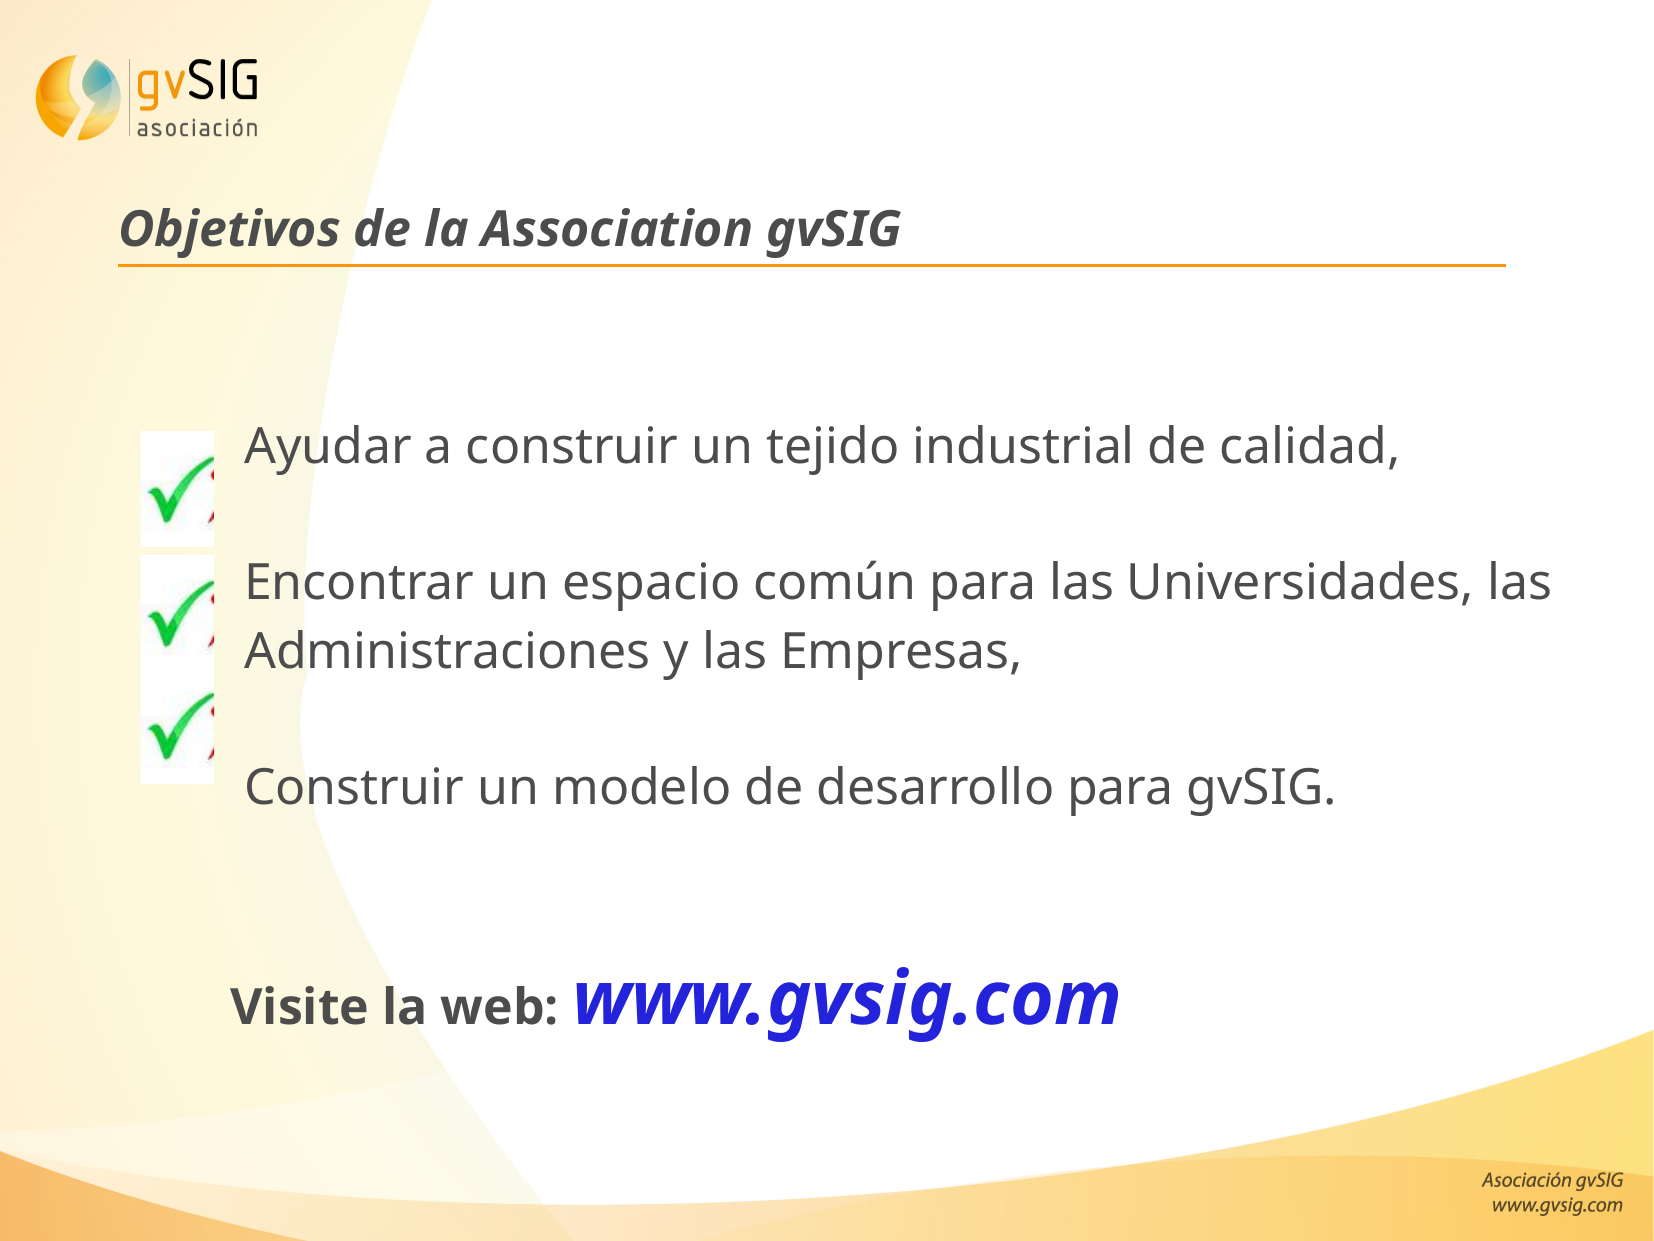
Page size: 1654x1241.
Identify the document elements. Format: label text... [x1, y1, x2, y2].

picture [0, 0, 1654, 1241]
text_box Ayudar a construir un tejido industrial de calidad, Encontrar un espacio común para las Universidades, las Administraciones y las Empresas, Construir un modelo de desarrollo para gvSIG. [244, 439, 1613, 790]
title Objetivos de la Association gvSIG [118, 177, 1607, 276]
title Visite la web: www.gvsig.com [230, 950, 1382, 1040]
